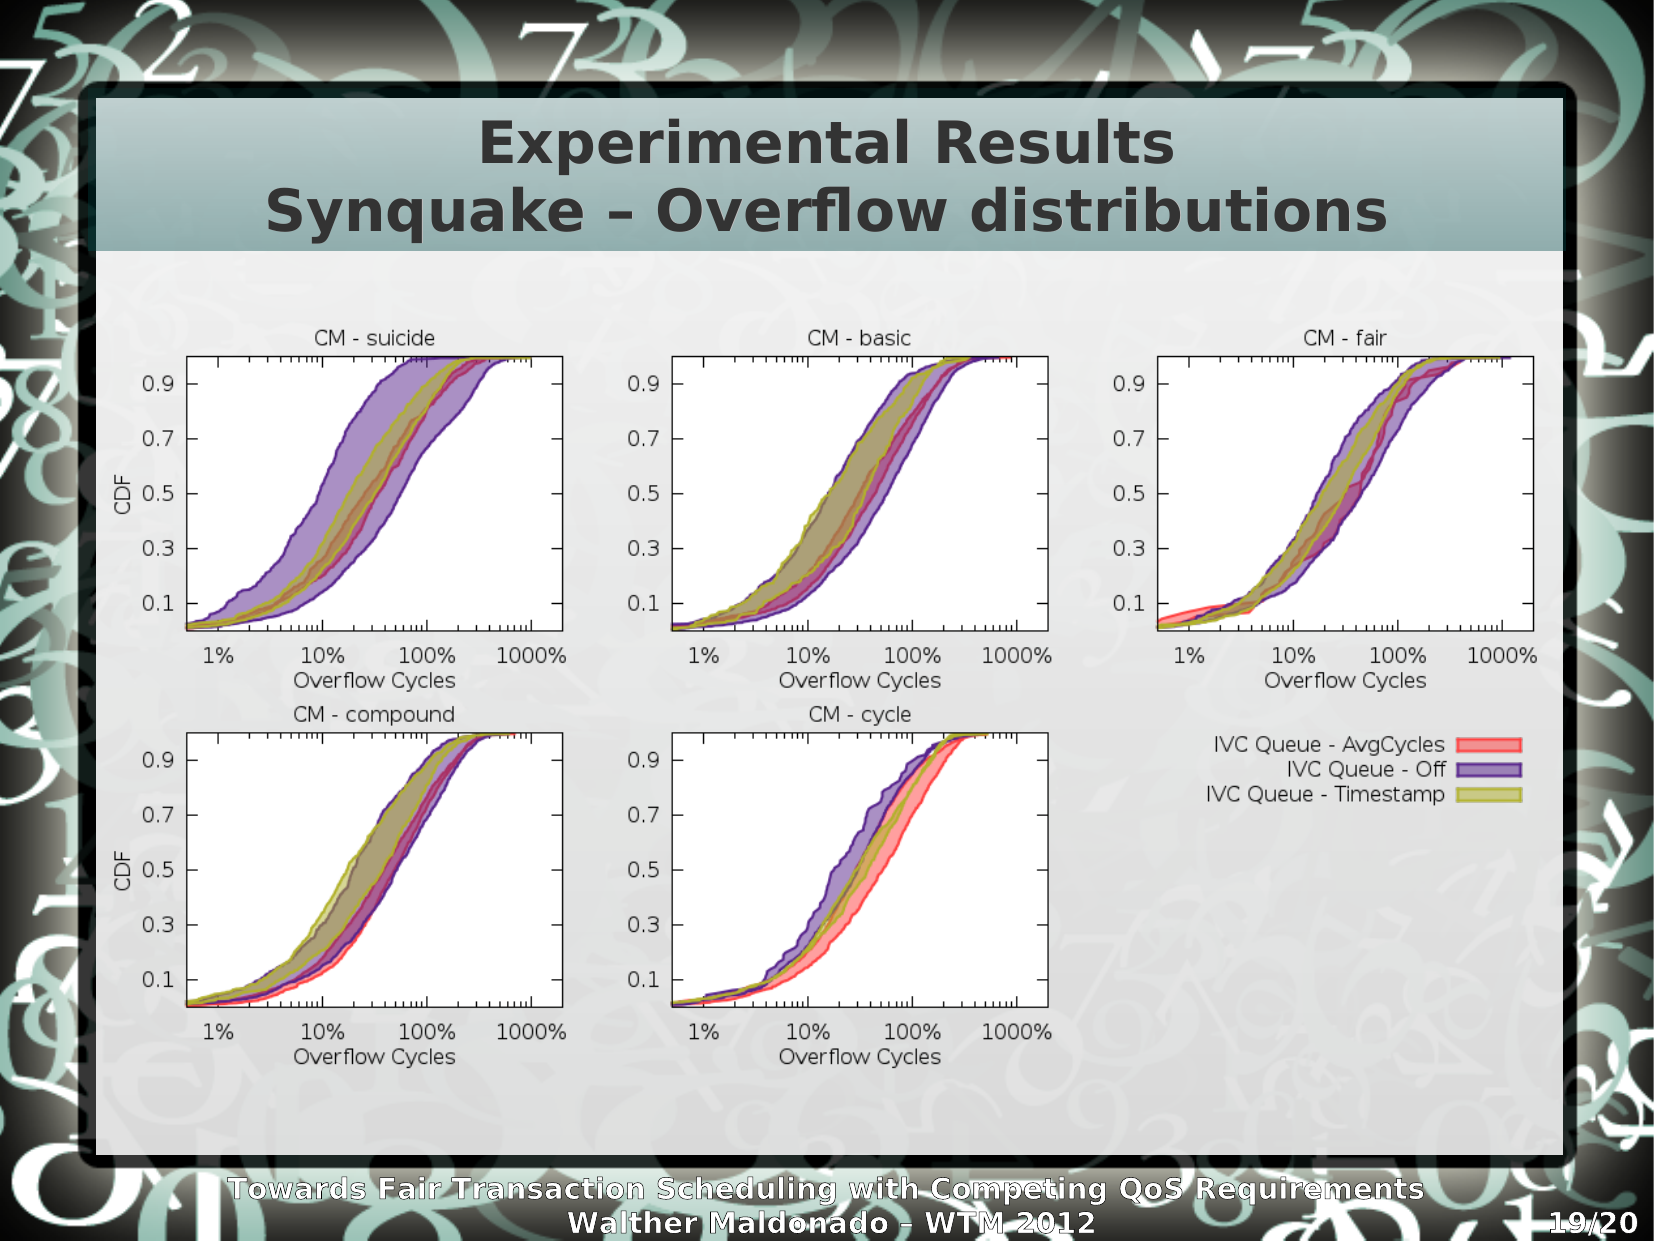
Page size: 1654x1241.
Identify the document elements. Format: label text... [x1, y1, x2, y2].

picture [0, 0, 1654, 1241]
title Experimental Results Synquake – Overflow distributions [103, 103, 1551, 251]
